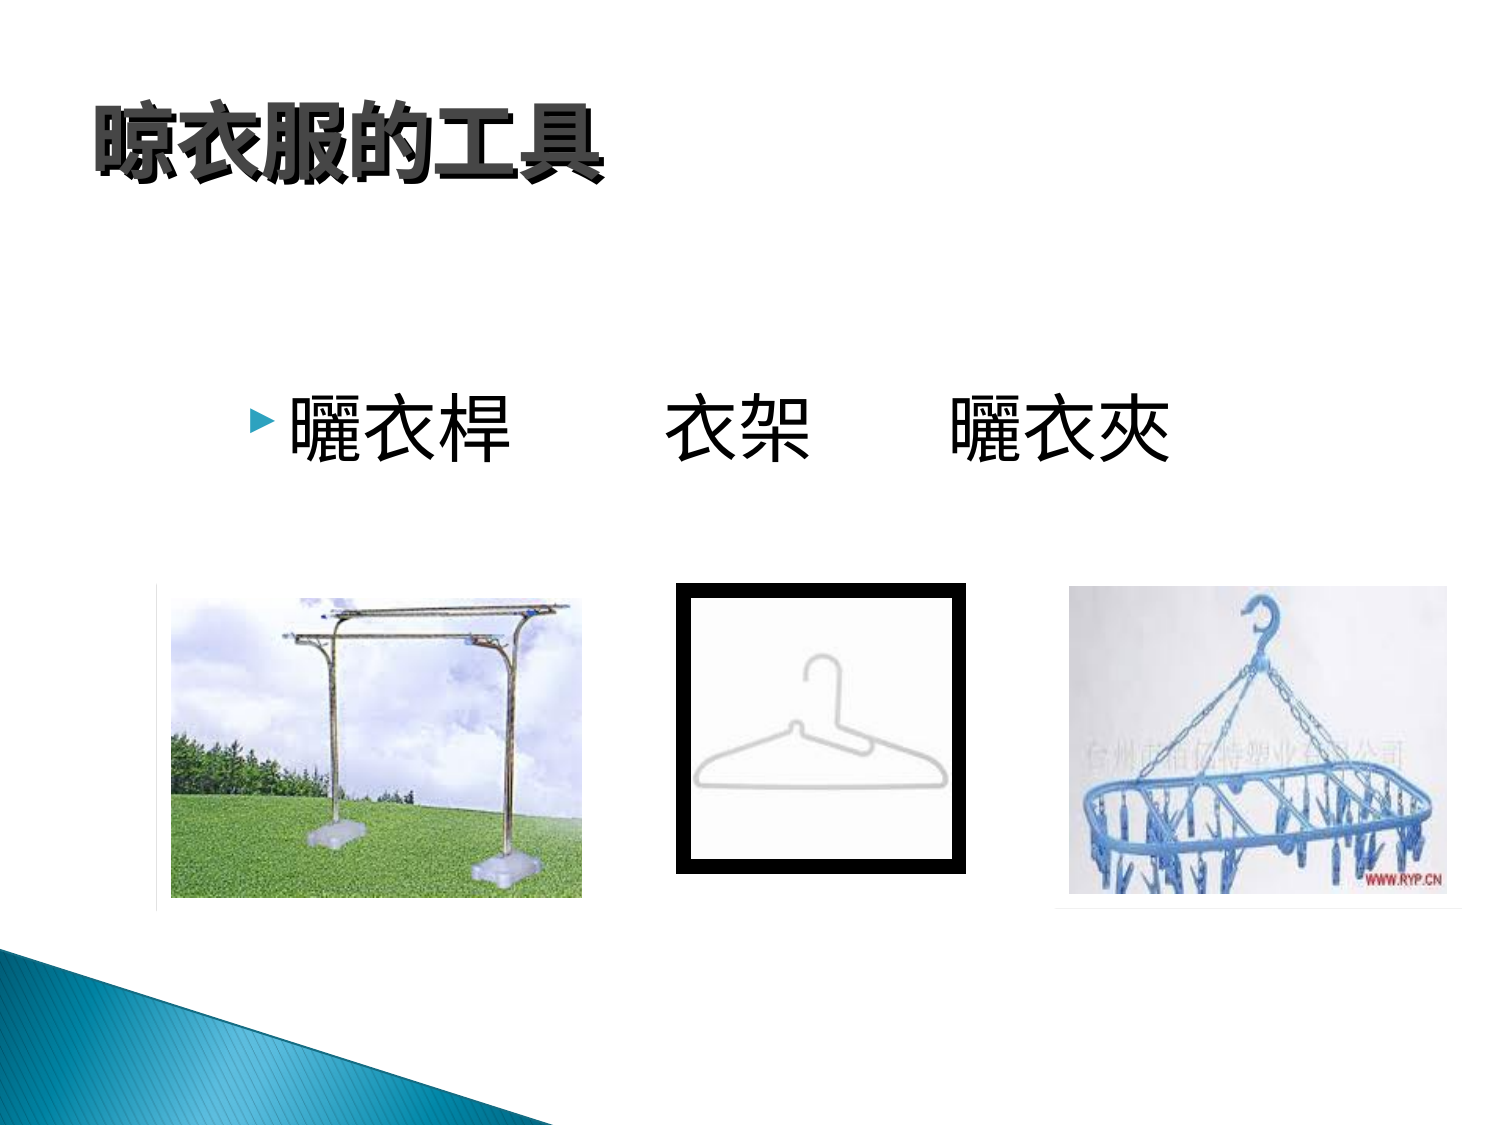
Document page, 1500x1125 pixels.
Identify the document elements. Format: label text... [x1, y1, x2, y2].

title 晾衣服的工具 [75, 45, 1426, 233]
picture [1068, 585, 1448, 894]
picture [171, 597, 583, 898]
list 曬衣桿 衣架 曬衣夾 [194, 373, 1500, 497]
picture [690, 597, 952, 859]
